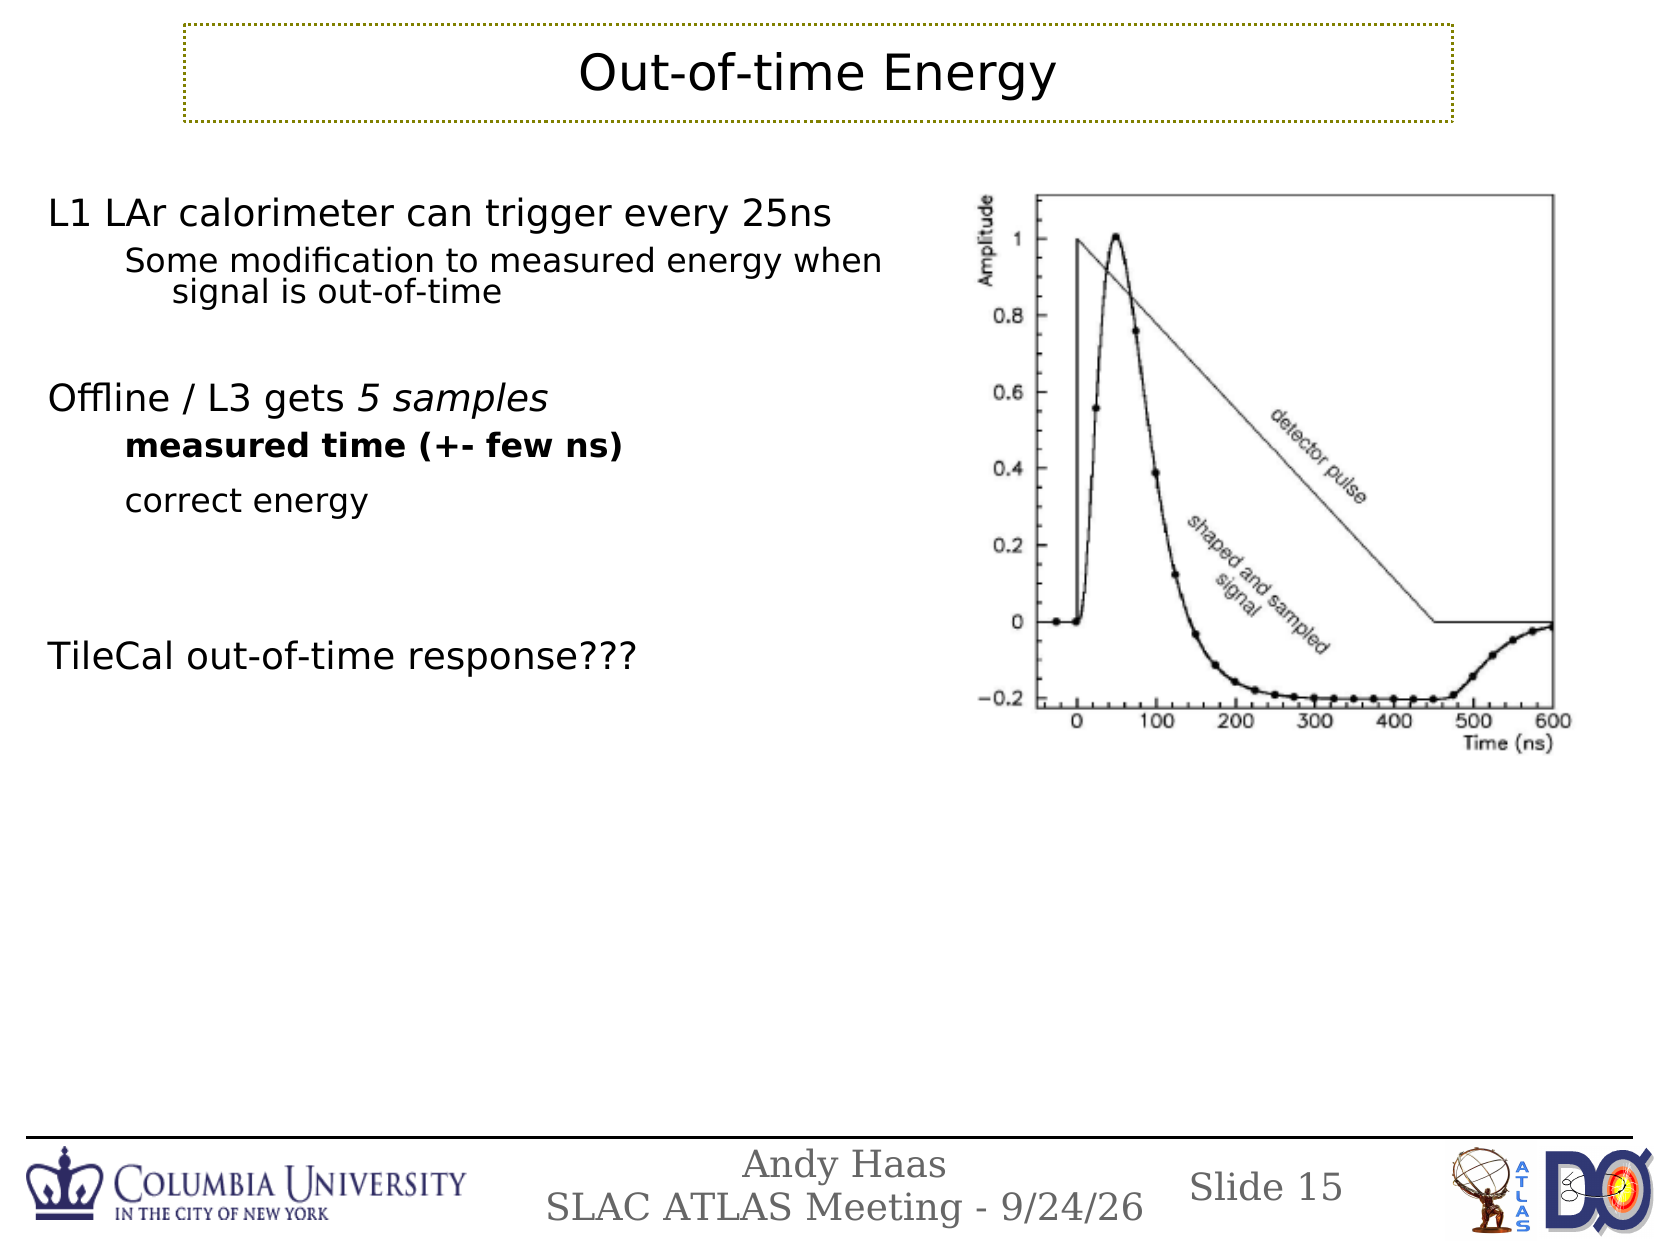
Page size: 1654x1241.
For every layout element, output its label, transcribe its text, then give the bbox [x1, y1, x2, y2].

title Out-of-time Energy [184, 24, 1453, 122]
list L1 LAr calorimeter can trigger every 25ns Some modification to measured energy when signal is out-of-time Offline / L3 gets 5 samples measured time (+- few ns) correct energy TileCal out-of-time response??? [30, 140, 954, 1125]
picture [1539, 1146, 1654, 1239]
picture [952, 167, 1578, 767]
picture [1445, 1140, 1537, 1241]
picture [26, 1146, 467, 1220]
